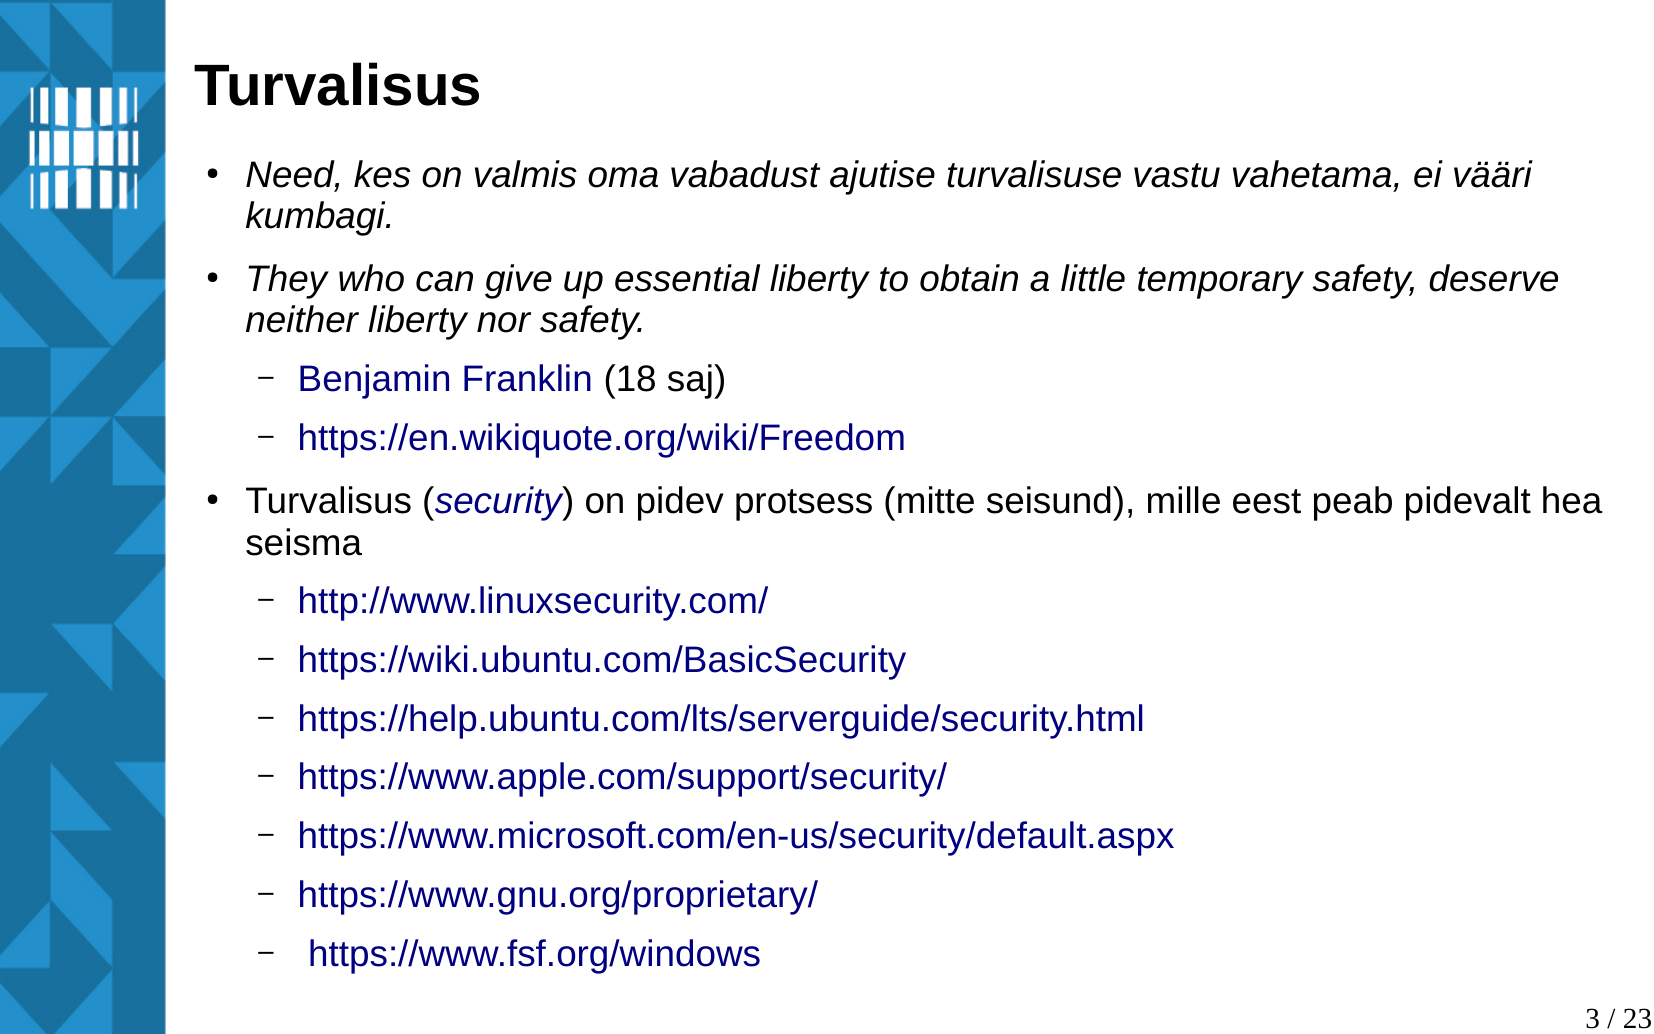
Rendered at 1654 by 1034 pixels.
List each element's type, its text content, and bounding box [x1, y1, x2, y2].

list Need, kes on valmis oma vabadust ajutise turvalisuse vastu vahetama, ei vääri kumbagi. They who can give up essential liberty to obtain a little temporary safety, deserve neither liberty nor safety. Benjamin Franklin (18 saj) https://en.wikiquote.org/wiki/Freedom Turvalisus (security) on pidev protsess (mitte seisund), mille eest peab pidevalt hea seisma http://www.linuxsecurity.com/ https://wiki.ubuntu.com/BasicSecurity https://help.ubuntu.com/lts/serverguide/security.html https://www.apple.com/support/security/ https://www.microsoft.com/en-us/security/default.aspx https://www.gnu.org/proprietary/ https://www.fsf.org/windows [192, 153, 1619, 981]
title Turvalisus [194, 34, 1619, 137]
